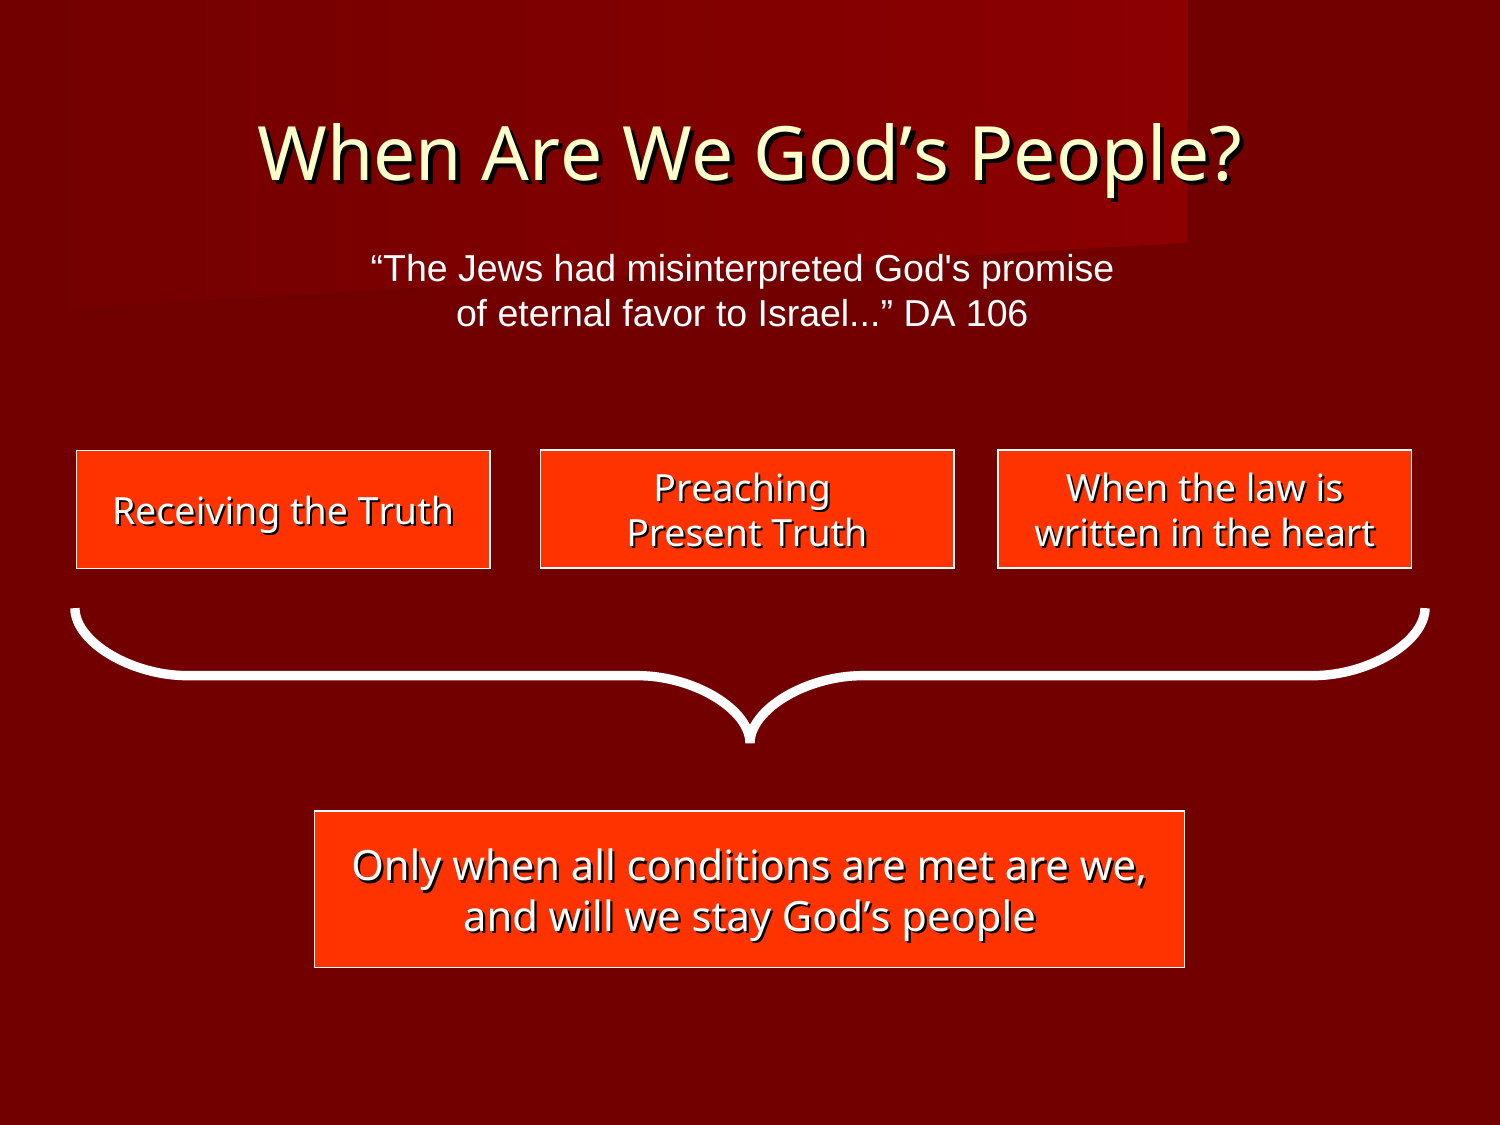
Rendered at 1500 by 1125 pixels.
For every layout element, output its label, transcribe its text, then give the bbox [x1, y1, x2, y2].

text_box Preaching Present Truth [540, 450, 954, 569]
title When Are We God’s People? [75, 56, 1426, 245]
text_box When the law is written in the heart [998, 450, 1412, 569]
text_box Receiving the Truth [76, 450, 491, 569]
text_box Only when all conditions are met are we, and will we stay God’s people [314, 810, 1185, 968]
text_box “The Jews had misinterpreted God's promise of eternal favor to Israel...” DA 106 [210, 236, 1276, 342]
